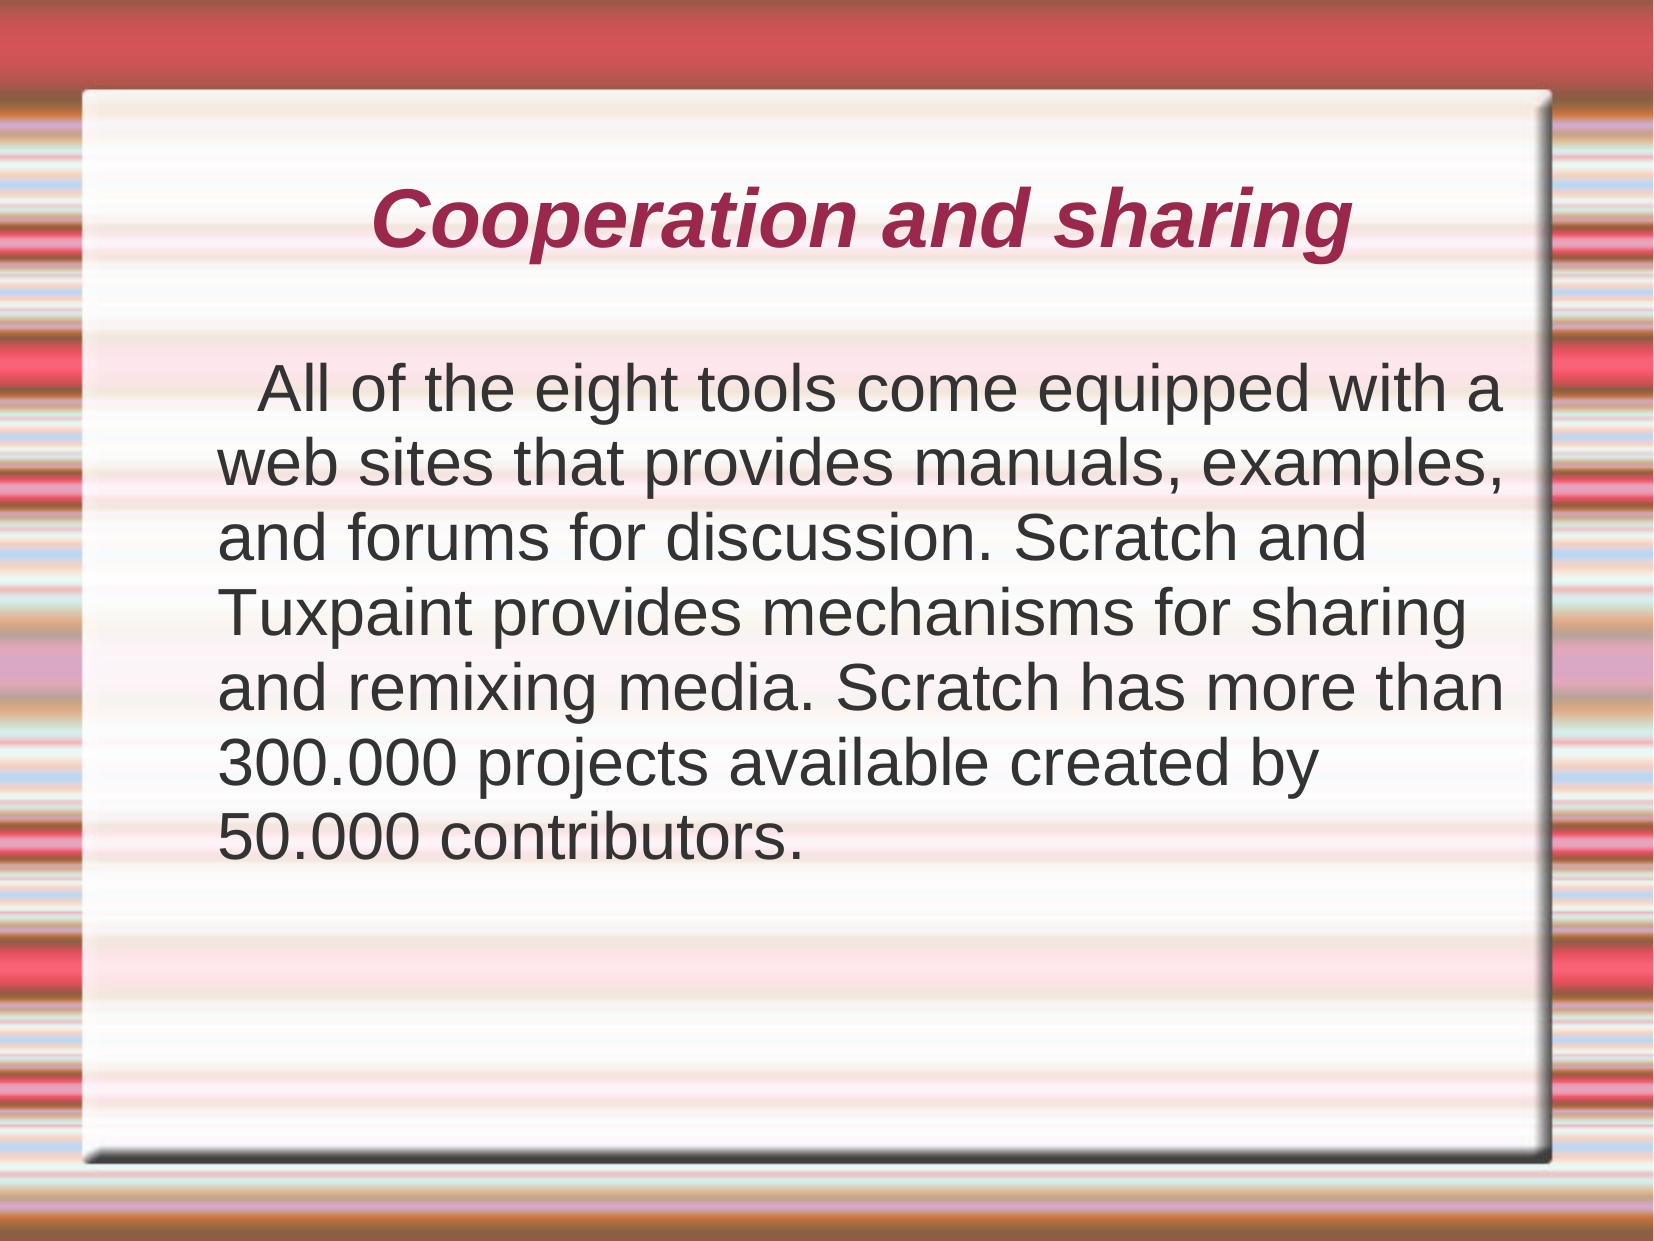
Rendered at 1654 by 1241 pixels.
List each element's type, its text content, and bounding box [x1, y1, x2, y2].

list All of the eight tools come equipped with a web sites that provides manuals, examples, and forums for discussion. Scratch and Tuxpaint provides mechanisms for sharing and remixing media. Scratch has more than 300.000 projects available created by 50.000 contributors. [134, 350, 1516, 1133]
title Cooperation and sharing [121, 114, 1534, 322]
picture [0, 0, 1654, 1241]
